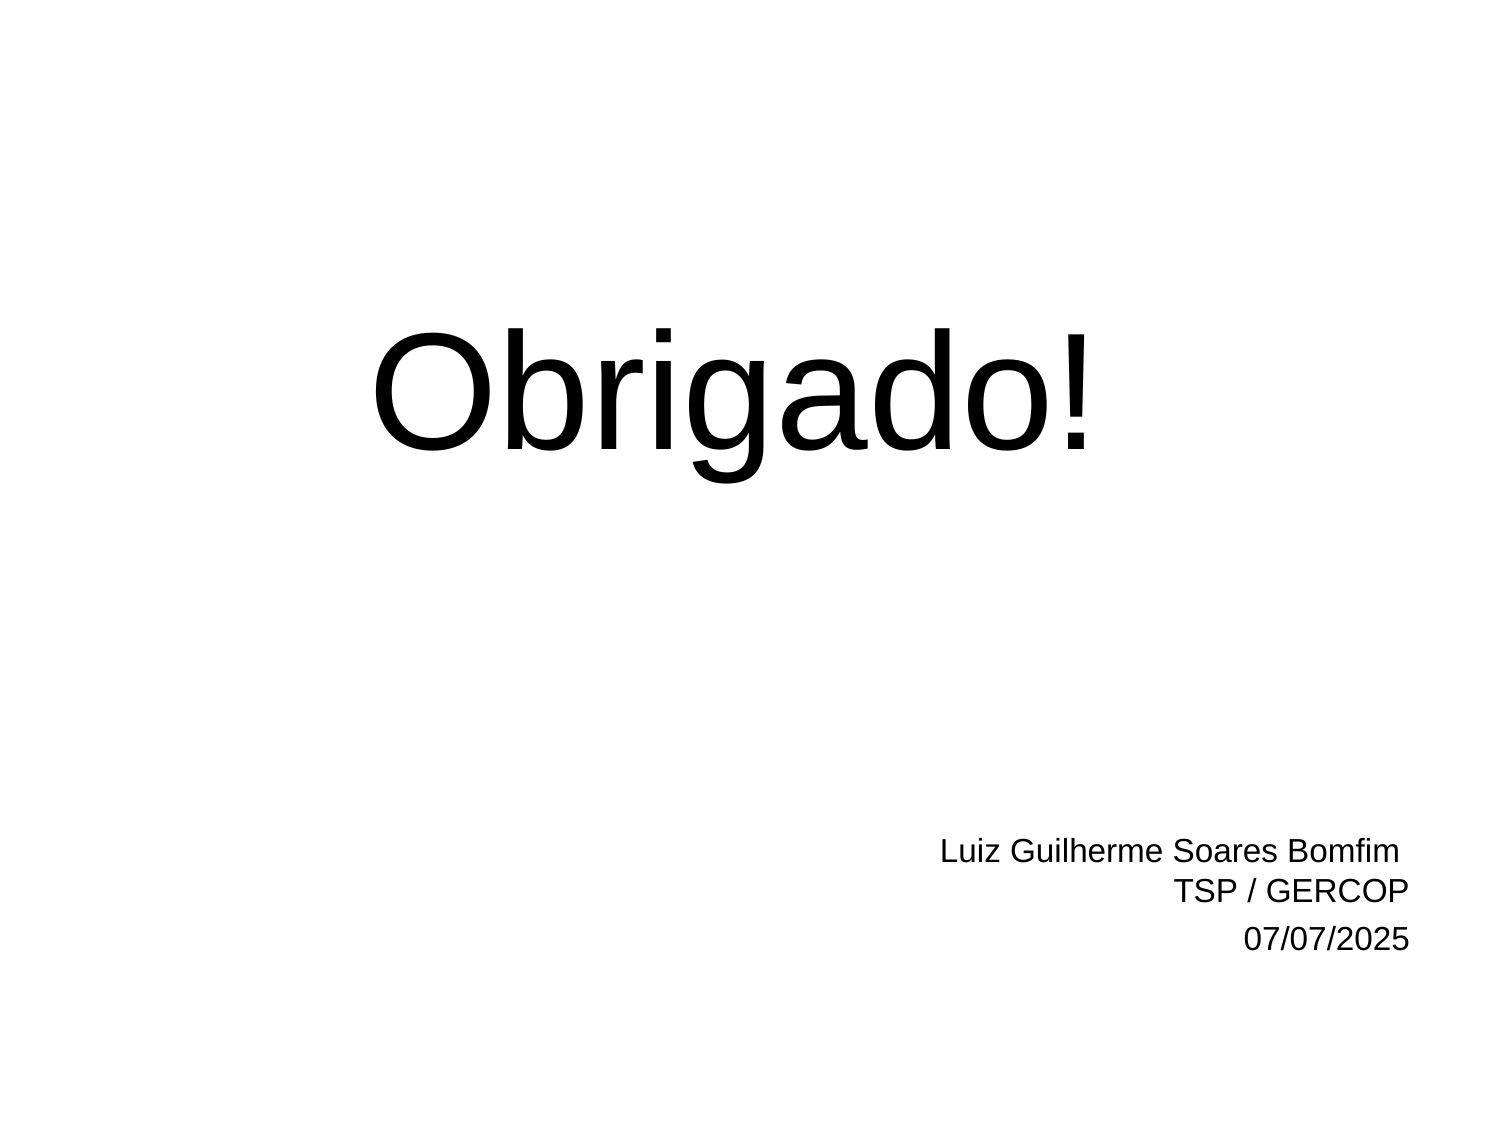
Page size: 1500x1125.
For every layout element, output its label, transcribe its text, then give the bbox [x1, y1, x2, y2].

list Obrigado! Luiz Guilherme Soares Bomfim TSP / GERCOP 07/07/2025 [75, 112, 1426, 1038]
